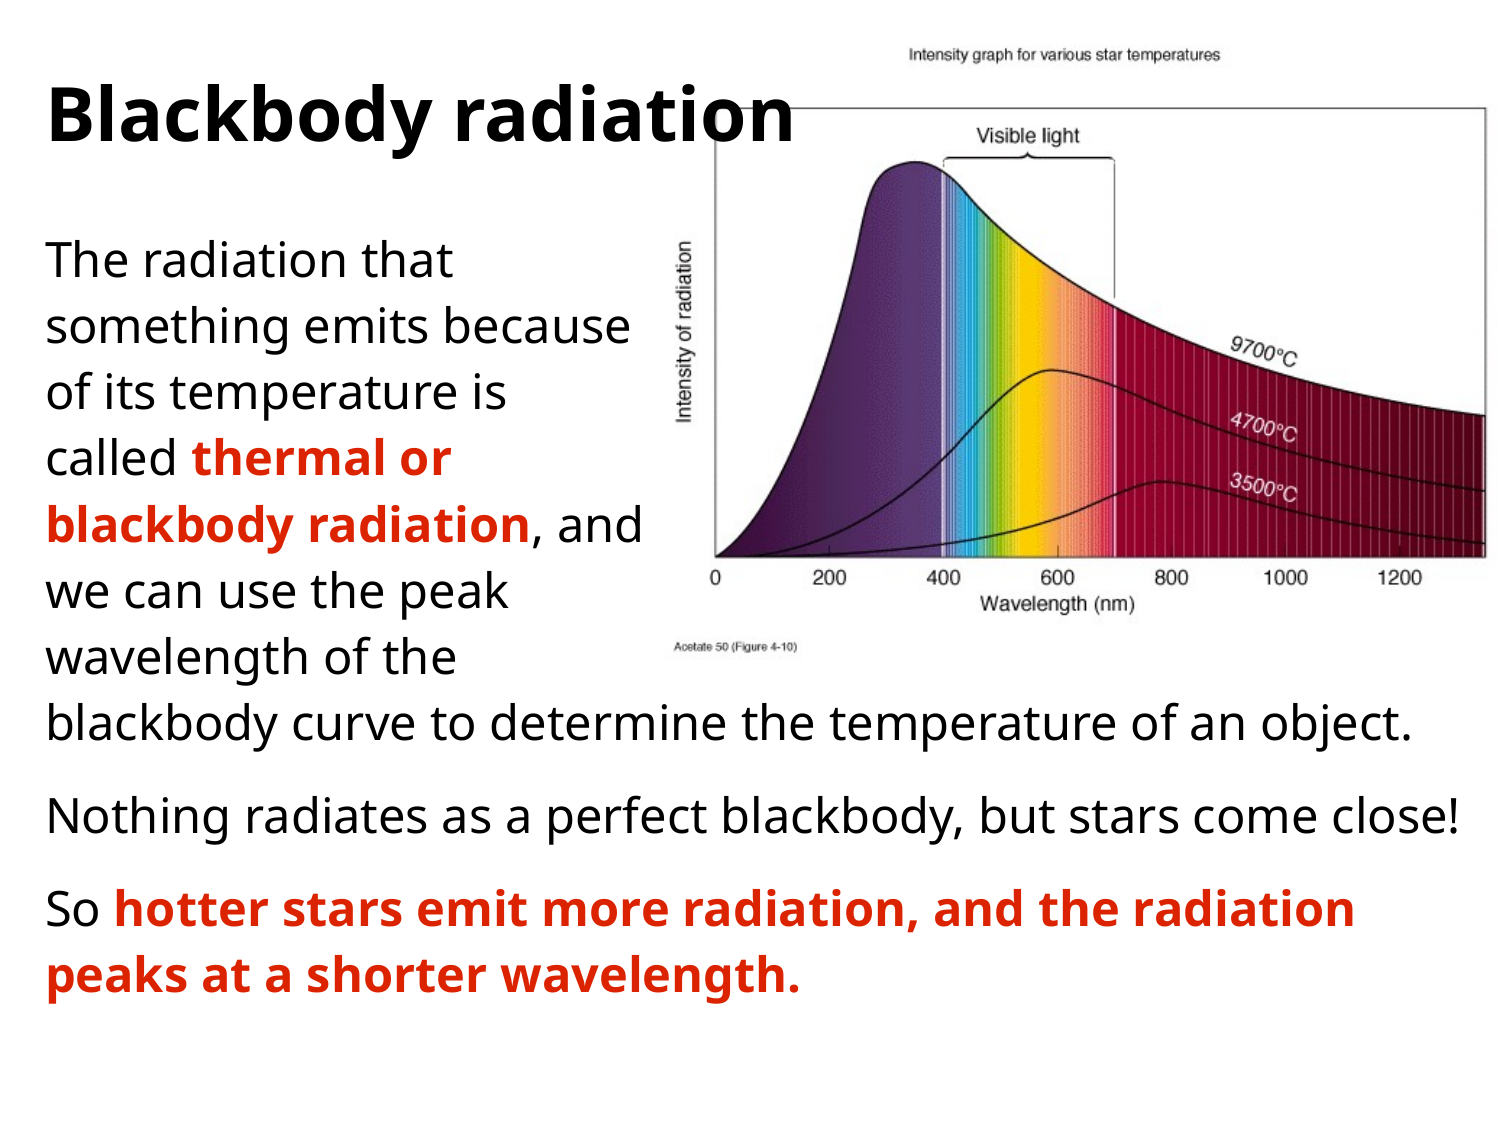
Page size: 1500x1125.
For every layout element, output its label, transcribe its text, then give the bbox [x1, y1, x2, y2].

picture [629, 0, 1500, 695]
list The radiation that something emits because of its temperature is called thermal or blackbody radiation, and we can use the peak wavelength of the blackbody curve to determine the temperature of an object. Nothing radiates as a perfect blackbody, but stars come close! So hotter stars emit more radiation, and the radiation peaks at a shorter wavelength. [45, 224, 1486, 1081]
title Blackbody radiation [45, 29, 1471, 196]
